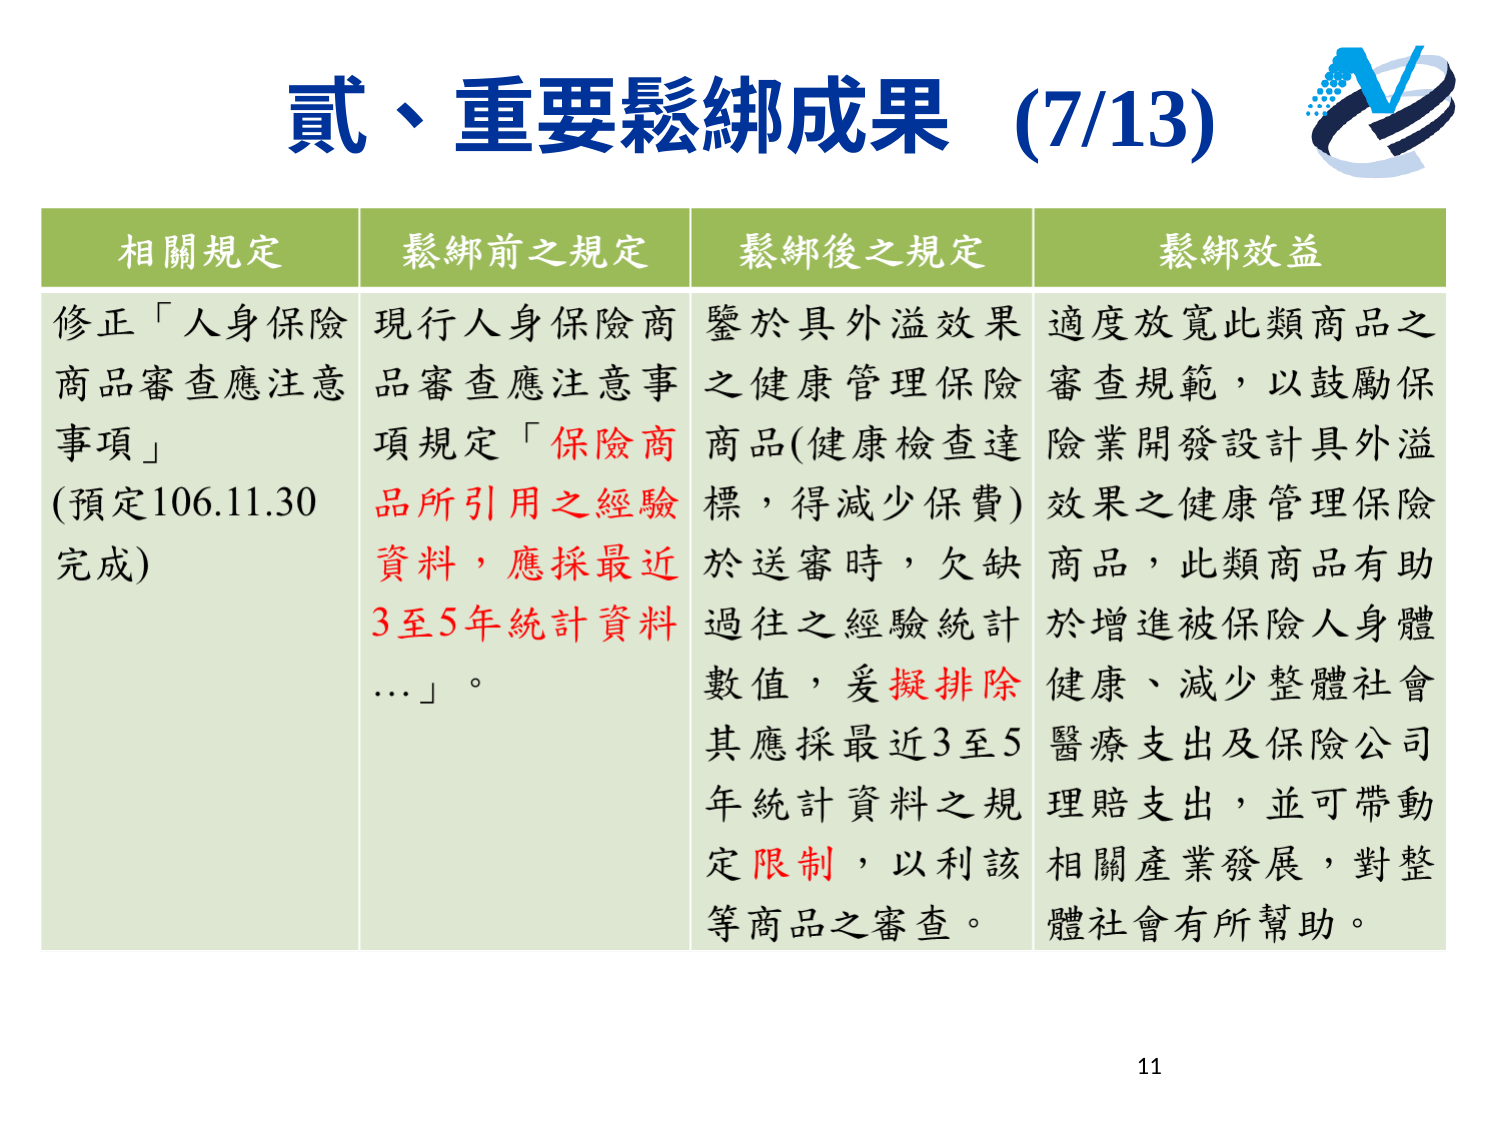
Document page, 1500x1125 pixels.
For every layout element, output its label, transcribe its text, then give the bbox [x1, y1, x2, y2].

title 貳、重要鬆綁成果 (7/13) [76, 19, 1427, 207]
picture [40, 207, 1447, 971]
text_box 11 [1121, 1035, 1472, 1095]
